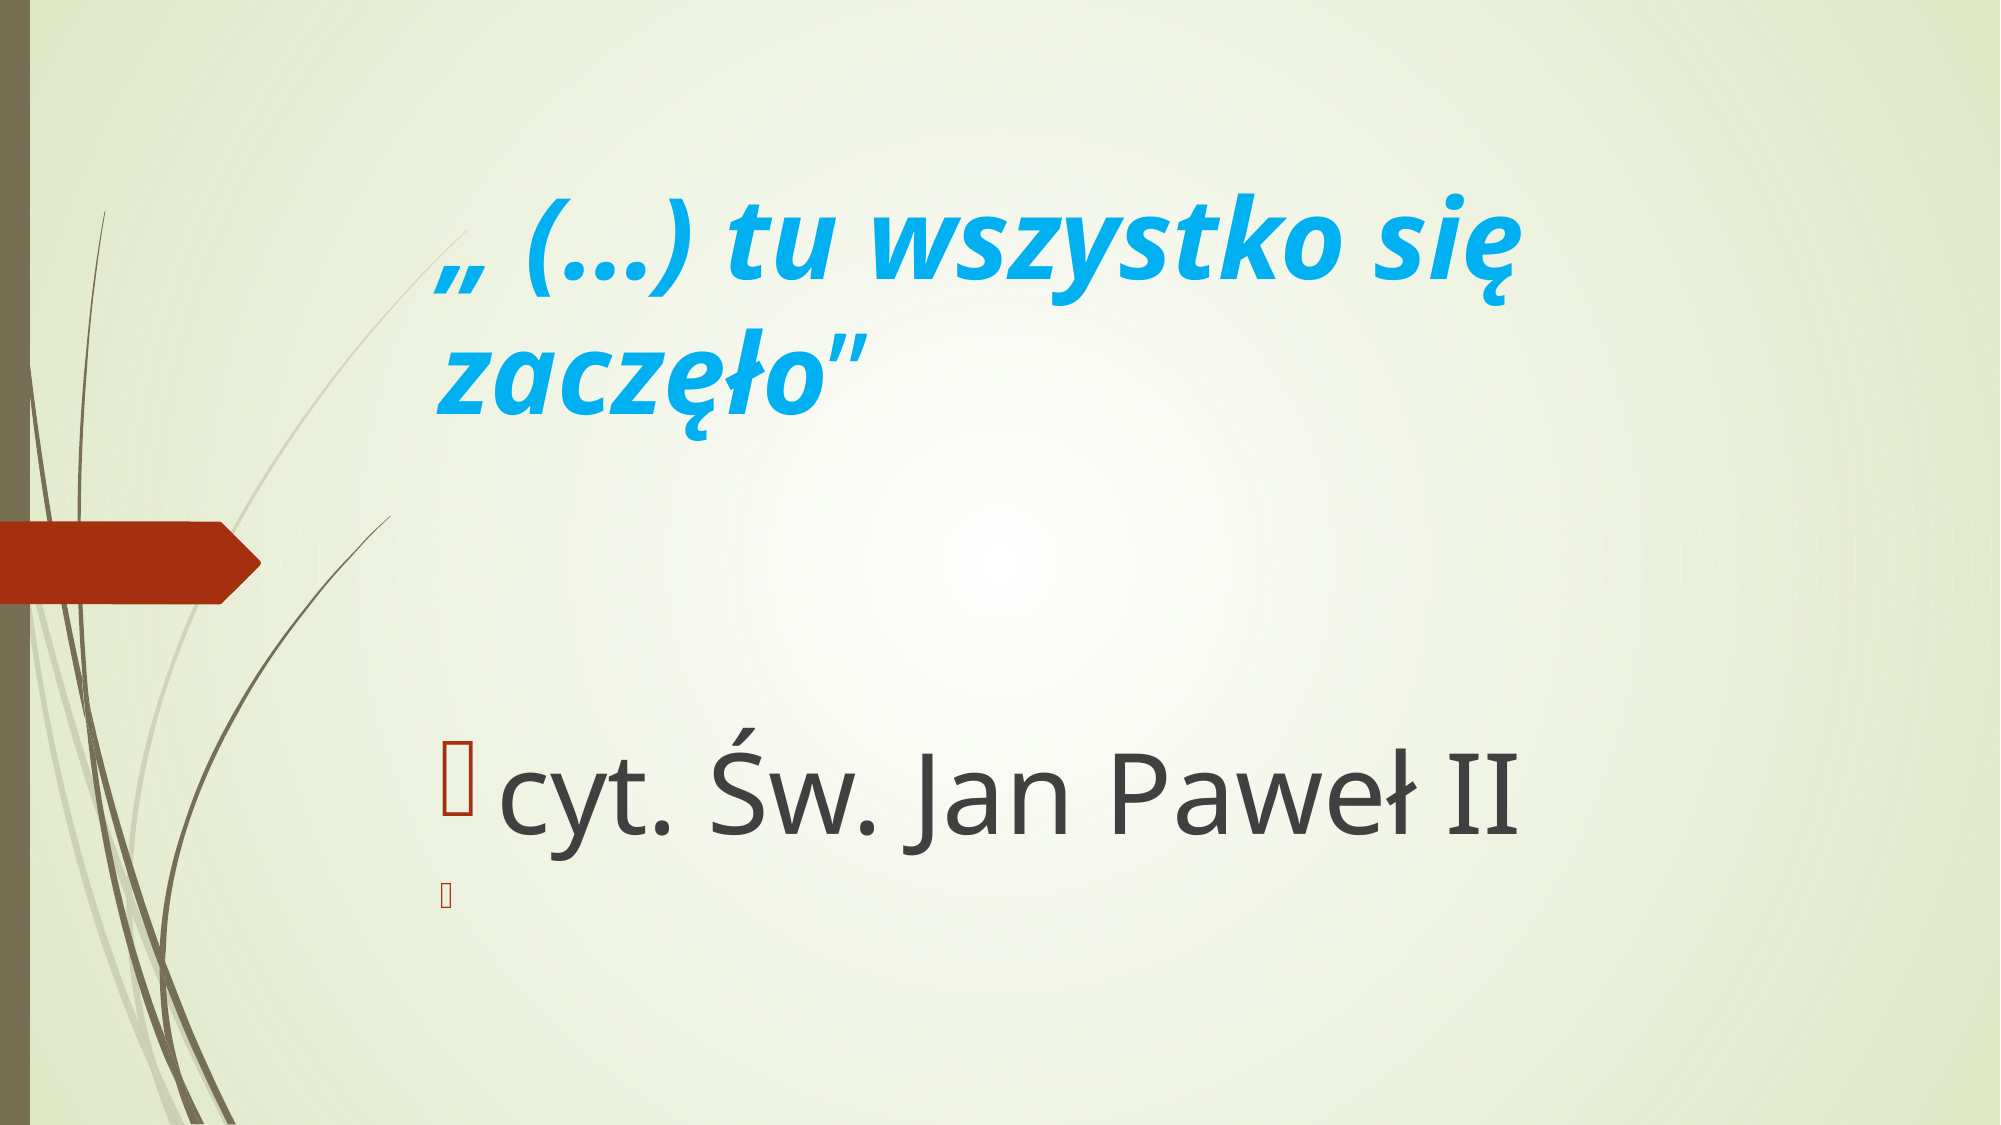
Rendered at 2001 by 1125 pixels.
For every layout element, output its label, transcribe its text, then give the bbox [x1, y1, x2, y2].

list cyt. Św. Jan Paweł II [424, 714, 1888, 970]
title „ (…) tu wszystko się zaczęło” [241, 270, 1964, 612]
